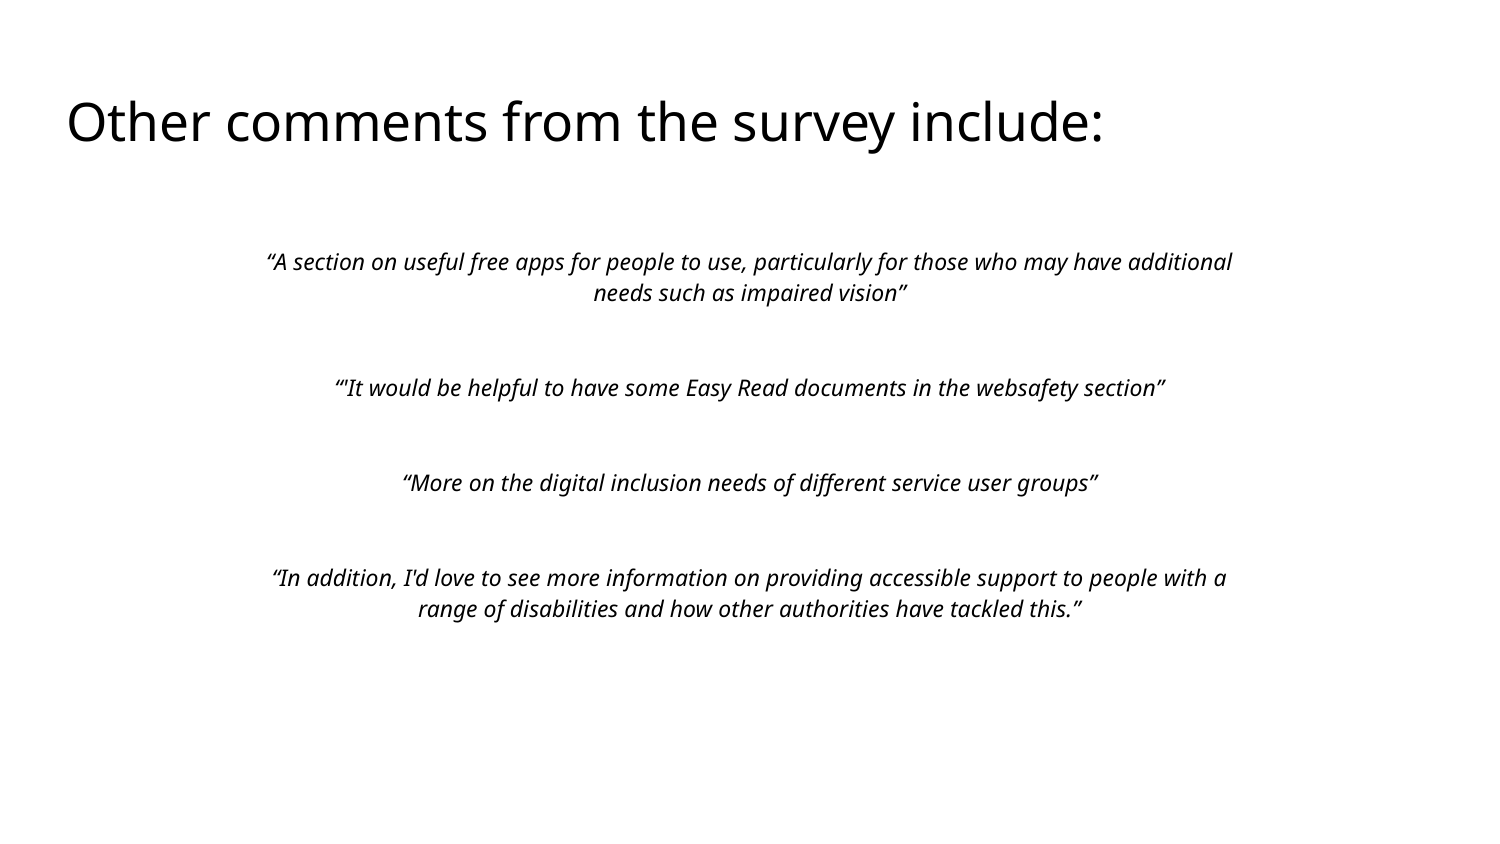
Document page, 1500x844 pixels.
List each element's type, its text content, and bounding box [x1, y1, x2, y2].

list “A section on useful free apps for people to use, particularly for those who may have additional needs such as impaired vision” “'It would be helpful to have some Easy Read documents in the websafety section” “More on the digital inclusion needs of different service user groups” “In addition, I'd love to see more information on providing accessible support to people with a range of disabilities and how other authorities have tackled this.” [236, 228, 1264, 789]
title Other comments from the survey include: [51, 72, 1449, 167]
